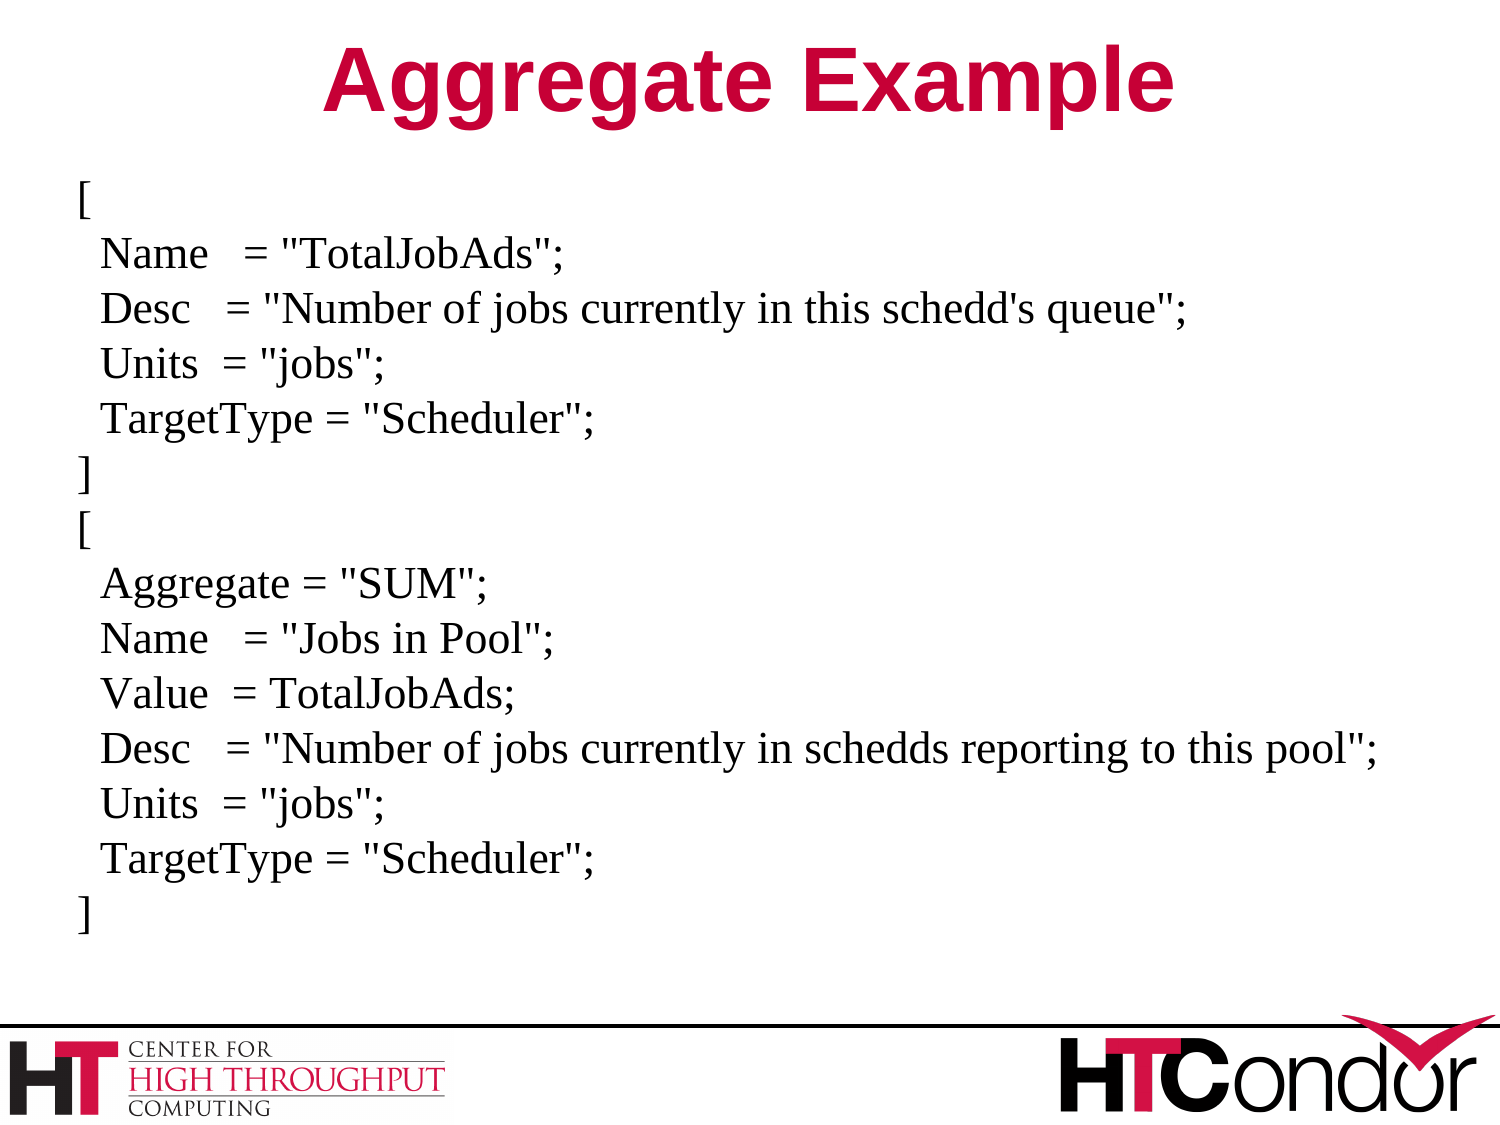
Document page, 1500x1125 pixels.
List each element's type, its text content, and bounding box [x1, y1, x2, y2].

picture [0, 1029, 454, 1125]
text_box [ Name = "TotalJobAds"; Desc = "Number of jobs currently in this schedd's queue"; Units = "jobs"; TargetType = "Scheduler"; ] [ Aggregate = "SUM"; Name = "Jobs in Pool"; Value = TotalJobAds; Desc = "Number of jobs currently in schedds reporting to this pool"; Units = "jobs"; TargetType = "Scheduler"; ] [62, 160, 1500, 946]
picture [1055, 1014, 1500, 1119]
title Aggregate Example [0, 0, 1500, 150]
